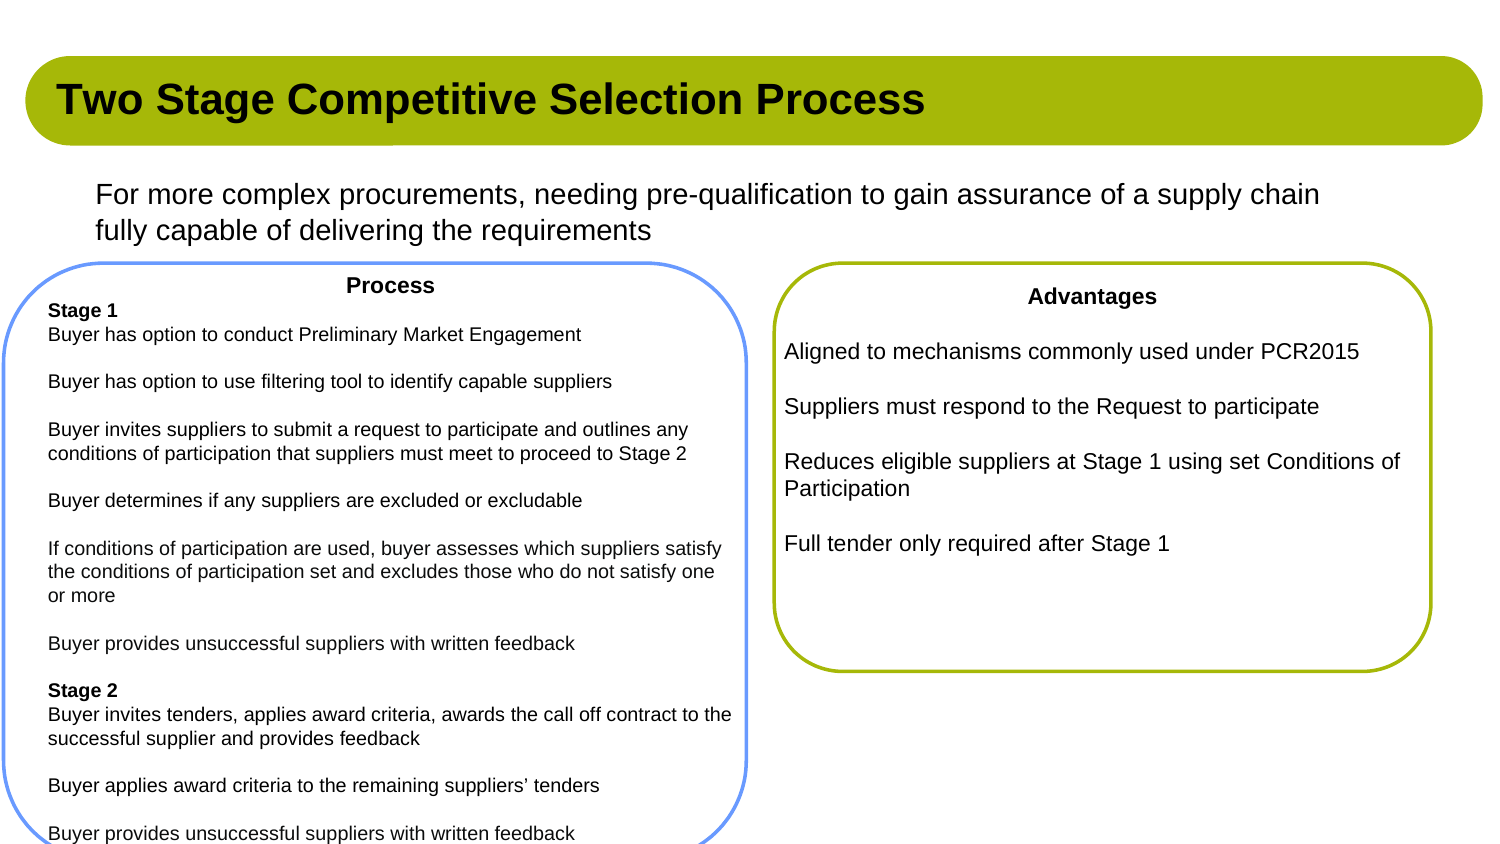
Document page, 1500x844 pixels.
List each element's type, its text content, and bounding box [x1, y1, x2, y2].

text_box Advantages Aligned to mechanisms commonly used under PCR2015 Suppliers must respond to the Request to participate Reduces eligible suppliers at Stage 1 using set Conditions of Participation Full tender only required after Stage 1 [784, 281, 1457, 596]
title Two Stage Competitive Selection Process [55, 70, 1235, 137]
text_box For more complex procurements, needing pre-qualification to gain assurance of a supply chain fully capable of delivering the requirements [80, 160, 1390, 215]
text_box Process Stage 1 Buyer has option to conduct Preliminary Market Engagement Buyer has option to use filtering tool to identify capable suppliers Buyer invites suppliers to submit a request to participate and outlines any conditions of participation that suppliers must meet to proceed to Stage 2 Buyer determines if any suppliers are excluded or excludable If conditions of participation are used, buyer assesses which suppliers satisfy the conditions of participation set and excludes those who do not satisfy one or more Buyer provides unsuccessful suppliers with written feedback Stage 2 Buyer invites tenders, applies award criteria, awards the call off contract to the successful supplier and provides feedback Buyer applies award criteria to the remaining suppliers’ tenders Buyer provides unsuccessful suppliers with written feedback [48, 270, 739, 844]
title [55, 172, 1235, 227]
